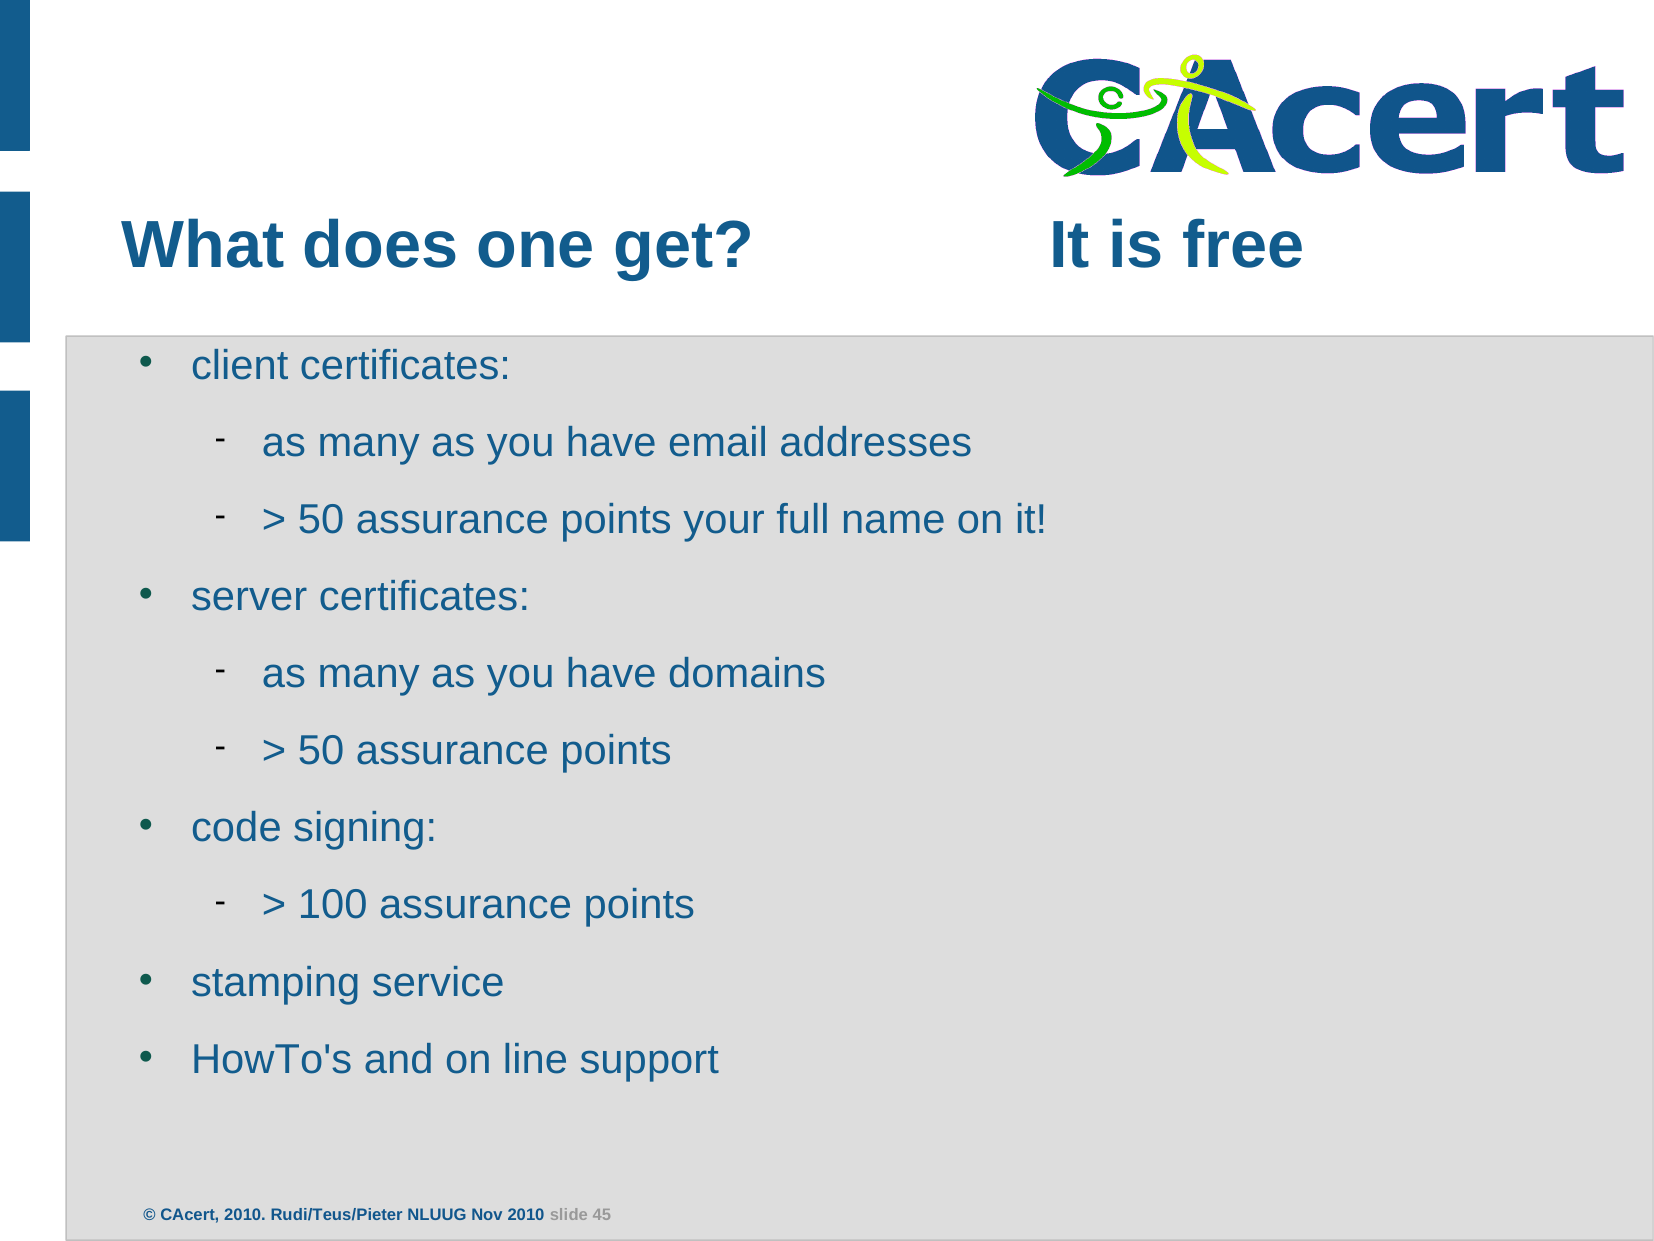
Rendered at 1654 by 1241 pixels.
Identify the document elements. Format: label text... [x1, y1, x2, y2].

picture [1033, 53, 1625, 178]
list client certificates: as many as you have email addresses > 50 assurance points your full name on it! server certificates: as many as you have domains > 50 assurance points code signing: > 100 assurance points stamping service HowTo's and on line support [121, 344, 1595, 1238]
title What does one get? It is free [121, 177, 1533, 316]
